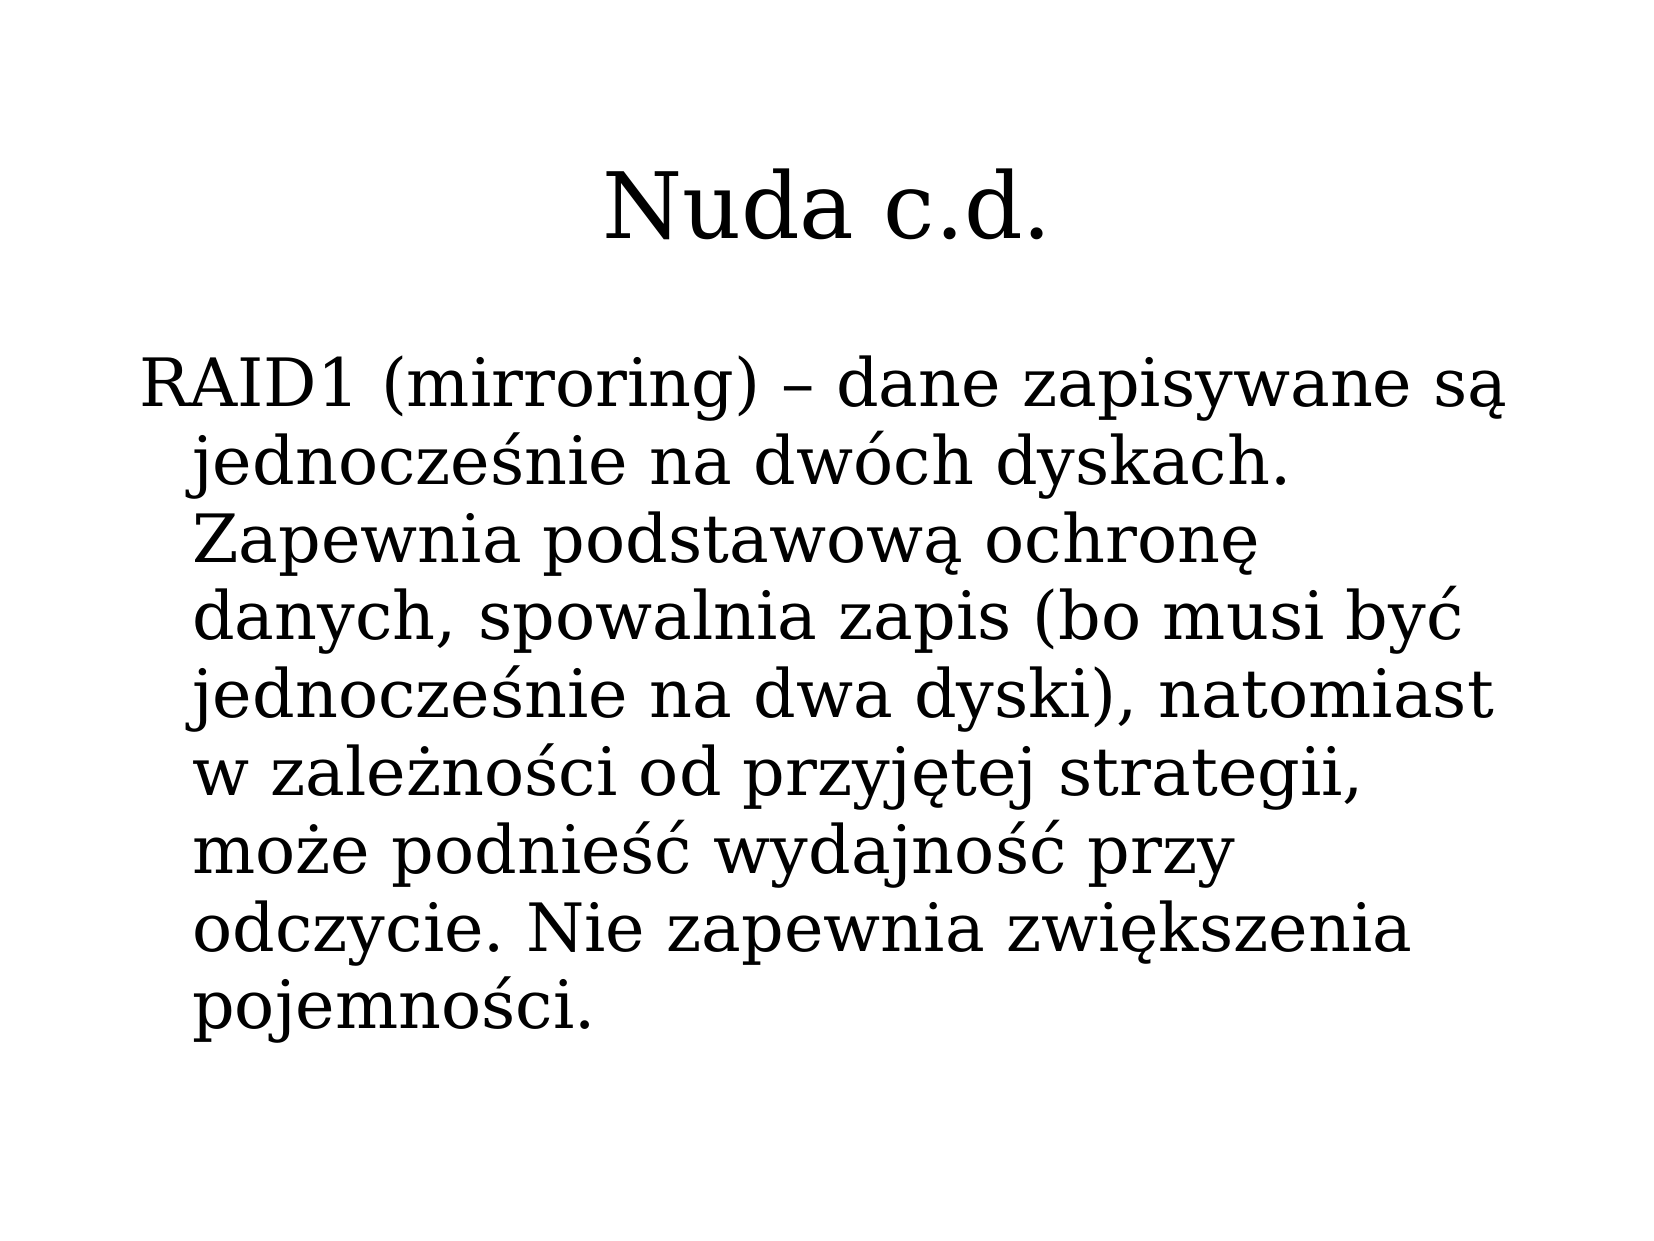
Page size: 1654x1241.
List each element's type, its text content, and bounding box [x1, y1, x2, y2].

list RAID1 (mirroring) – dane zapisywane są jednocześnie na dwóch dyskach. Zapewnia podstawową ochronę danych, spowalnia zapis (bo musi być jednocześnie na dwa dyski), natomiast w zależności od przyjętej strategii, może podnieść wydajność przy odczycie. Nie zapewnia zwiększenia pojemności. [121, 344, 1534, 1127]
title Nuda c.d. [121, 102, 1534, 311]
